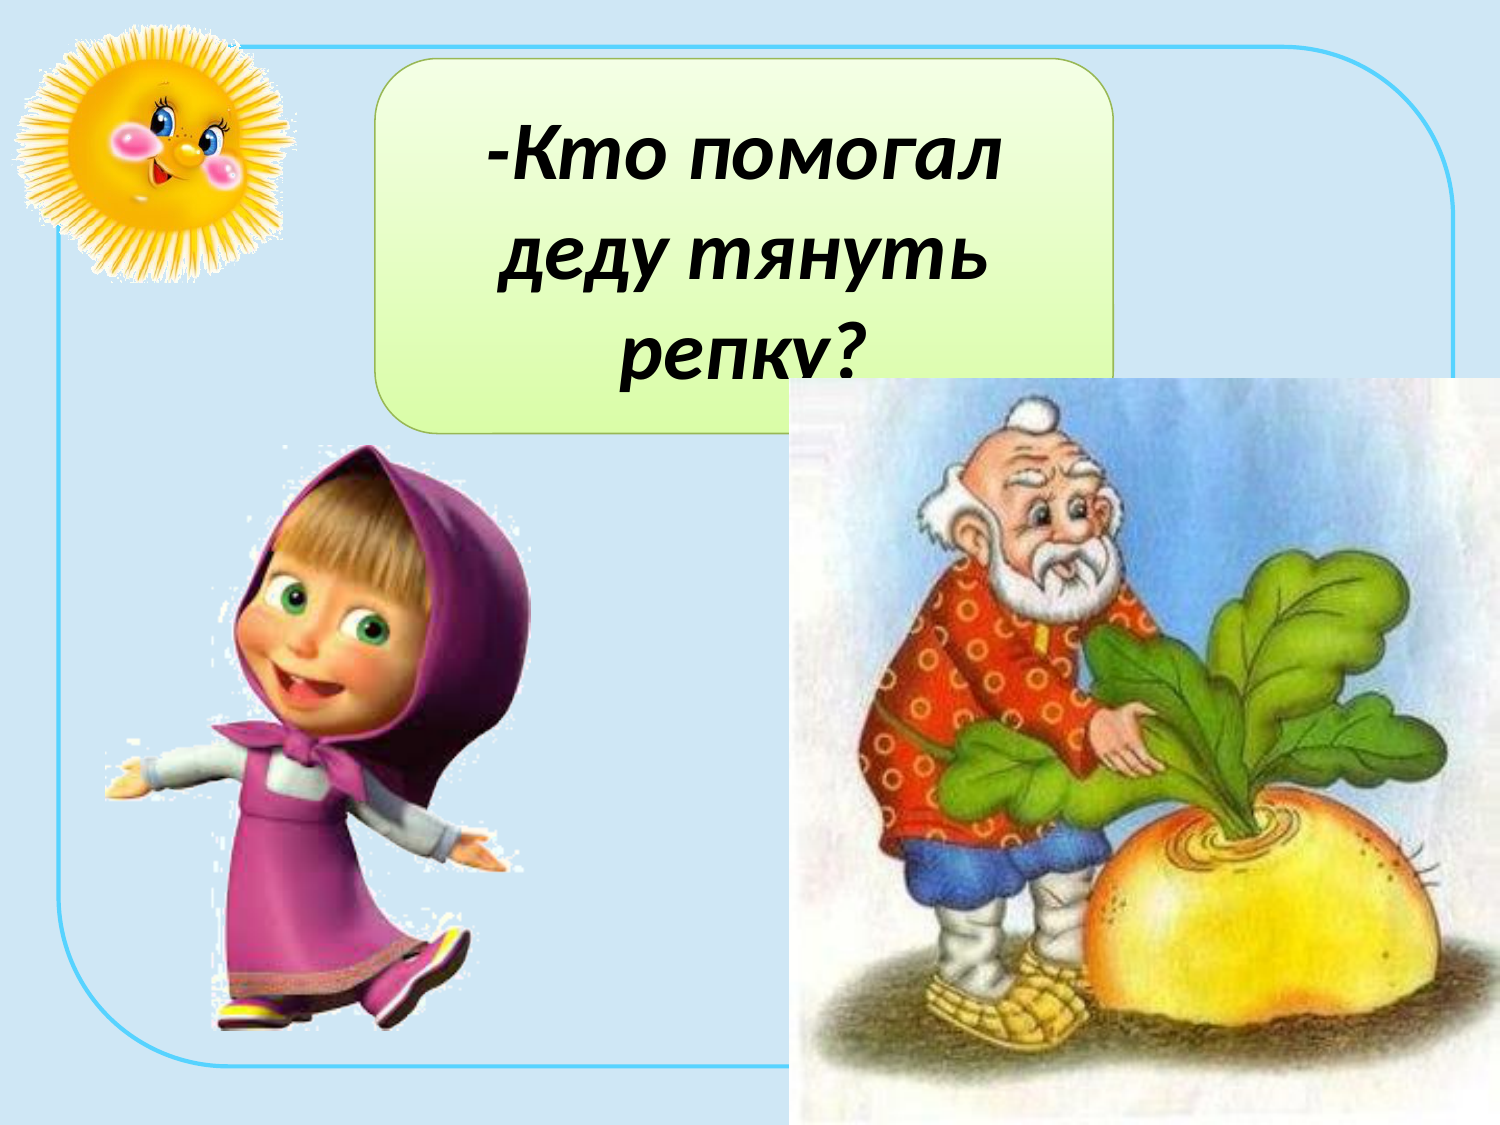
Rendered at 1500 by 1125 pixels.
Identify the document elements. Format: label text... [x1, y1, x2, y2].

picture [11, 11, 340, 340]
picture [789, 378, 1500, 1125]
picture [105, 445, 531, 1031]
text_box -Кто помогал деду тянуть репку? [374, 58, 1114, 434]
